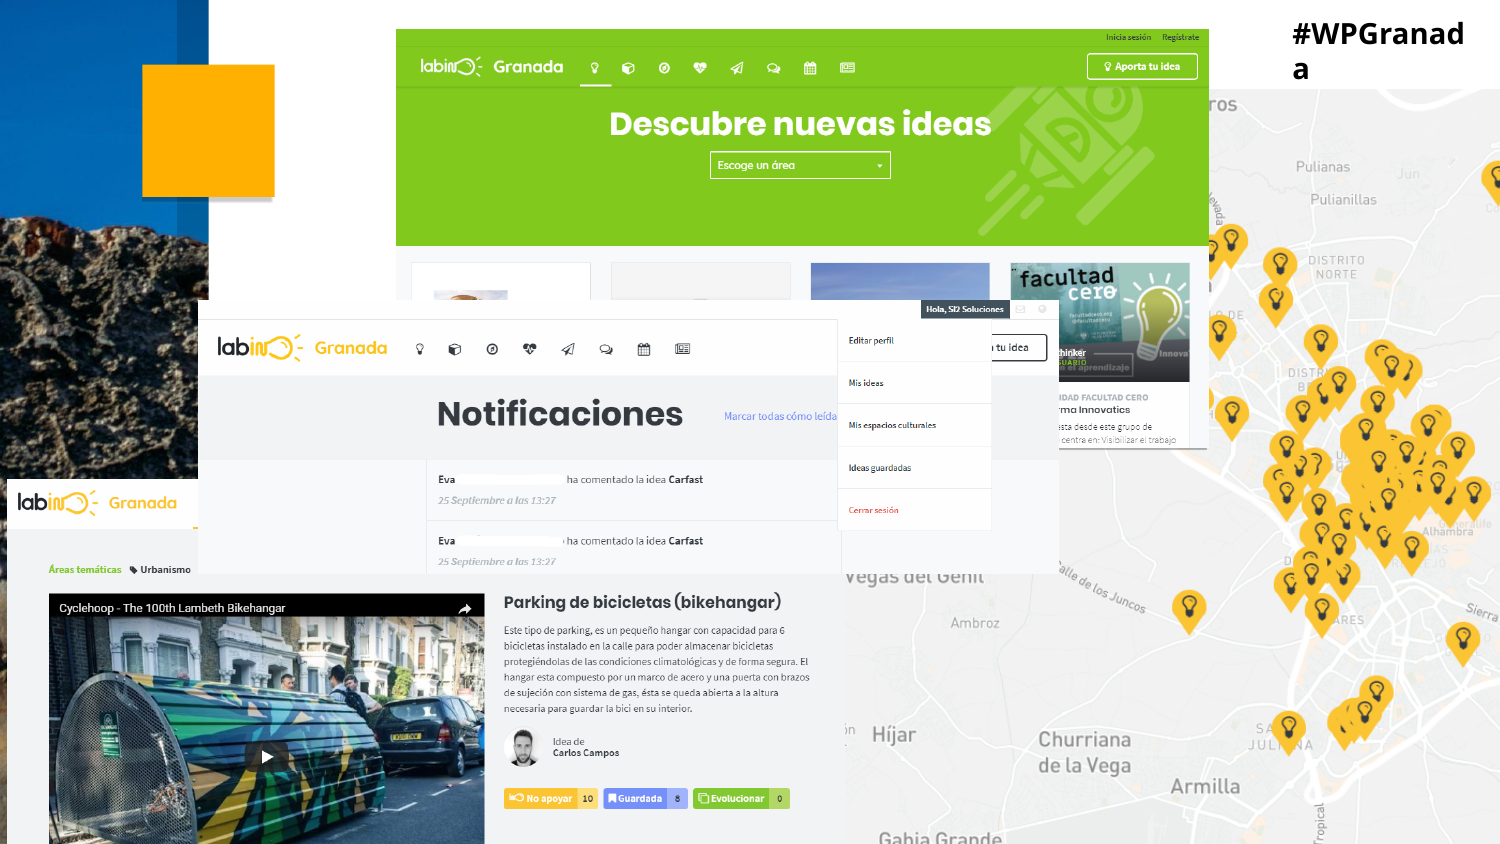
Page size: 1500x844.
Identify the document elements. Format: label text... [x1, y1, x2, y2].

picture [0, 0, 1500, 844]
text_box #WPGranada [1277, 0, 1481, 54]
